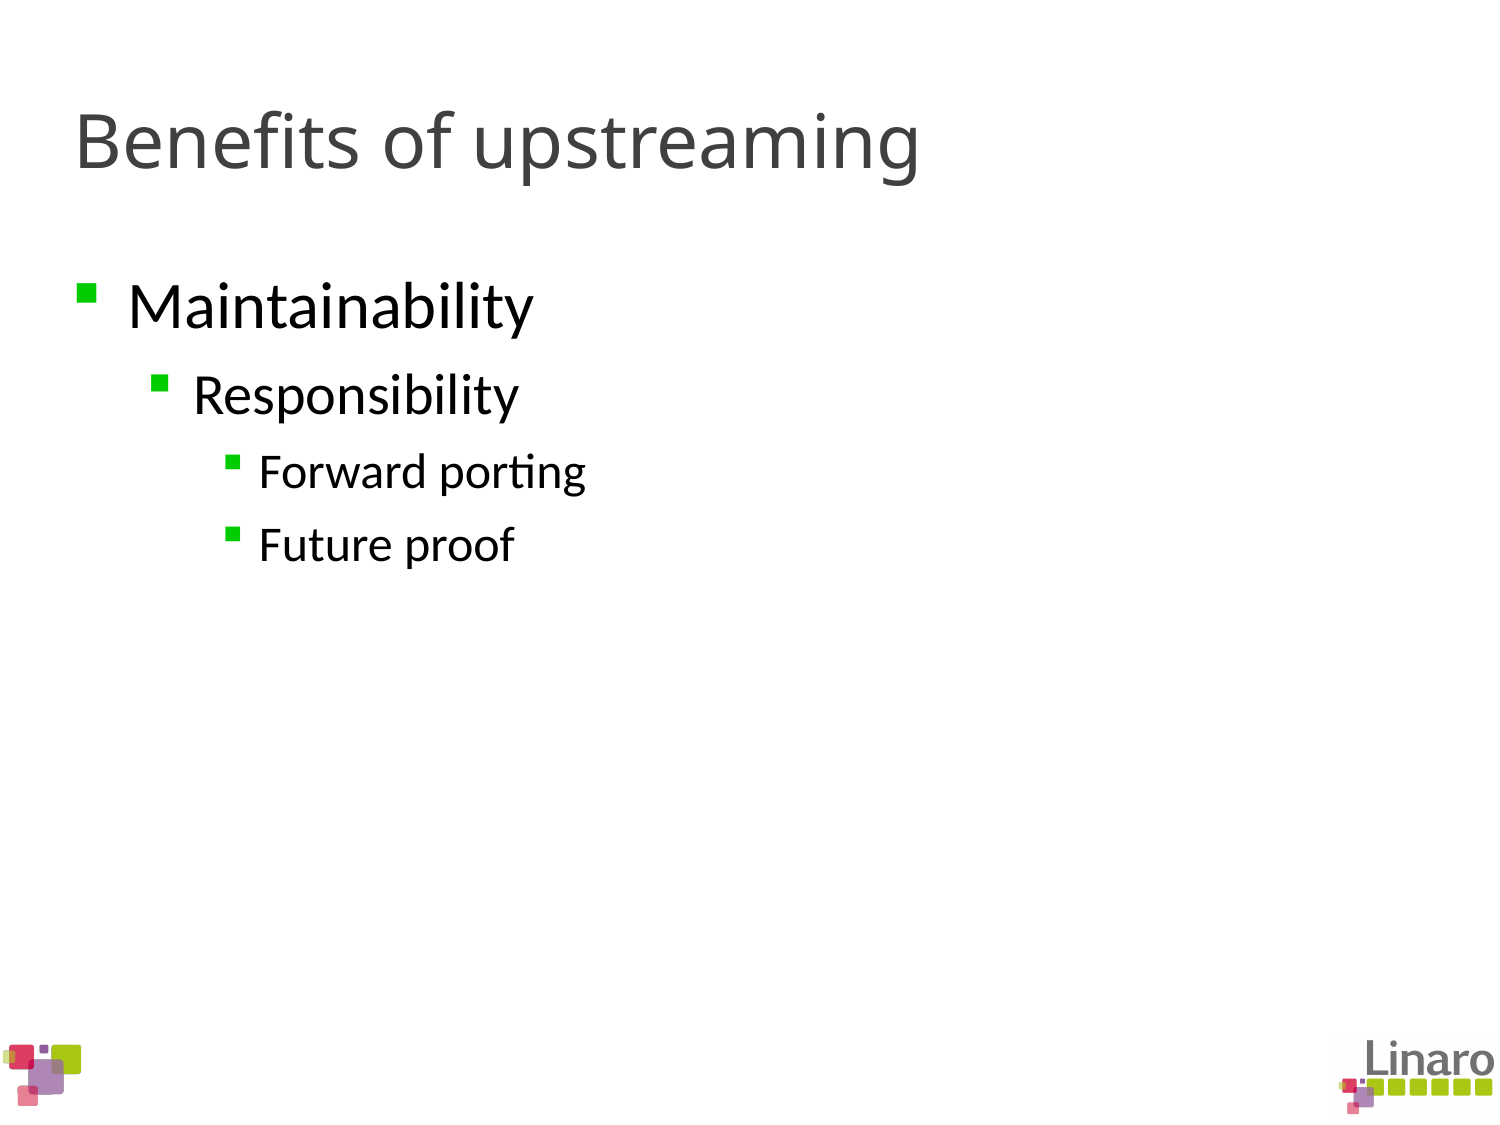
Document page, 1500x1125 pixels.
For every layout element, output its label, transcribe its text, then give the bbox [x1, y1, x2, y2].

picture [0, 1041, 84, 1125]
list Maintainability Responsibility Forward porting Future proof [56, 254, 1426, 976]
title Benefits of upstreaming [59, 40, 1410, 237]
picture [1331, 1035, 1500, 1119]
